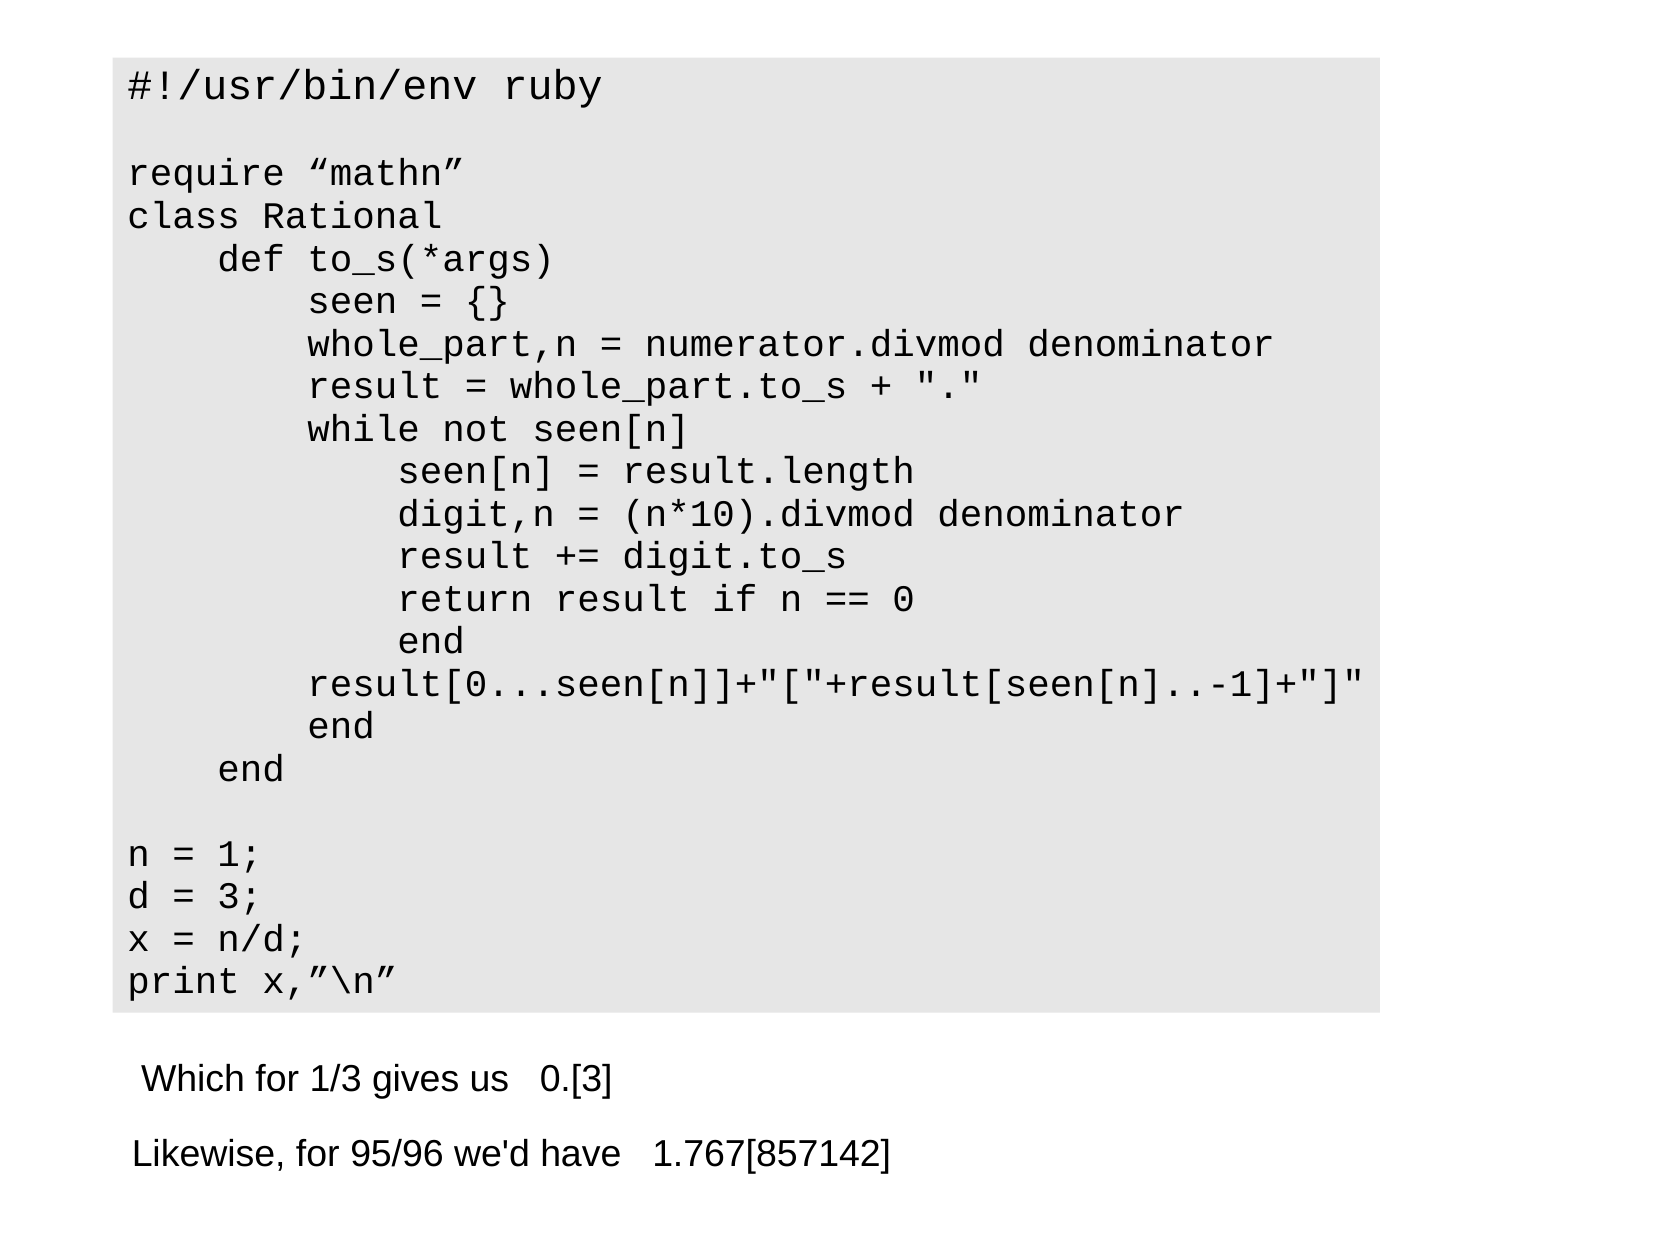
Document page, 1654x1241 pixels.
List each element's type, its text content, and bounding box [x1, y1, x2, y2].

text_box Likewise, for 95/96 we'd have [117, 1125, 638, 1182]
text_box Which for 1/3 gives us [126, 1050, 526, 1107]
text_box 0.[3] [526, 1050, 628, 1107]
text_box #!/usr/bin/env ruby require “mathn” class Rational def to_s(*args) seen = {} whole_part,n = numerator.divmod denominator result = whole_part.to_s + "." while not seen[n] seen[n] = result.length digit,n = (n*10).divmod denominator result += digit.to_s return result if n == 0 end result[0...seen[n]]+"["+result[seen[n]..-1]+"]" end end n = 1; d = 3; x = n/d; print x,”\n” [112, 57, 1380, 1013]
text_box 1.767[857142] [638, 1125, 907, 1182]
